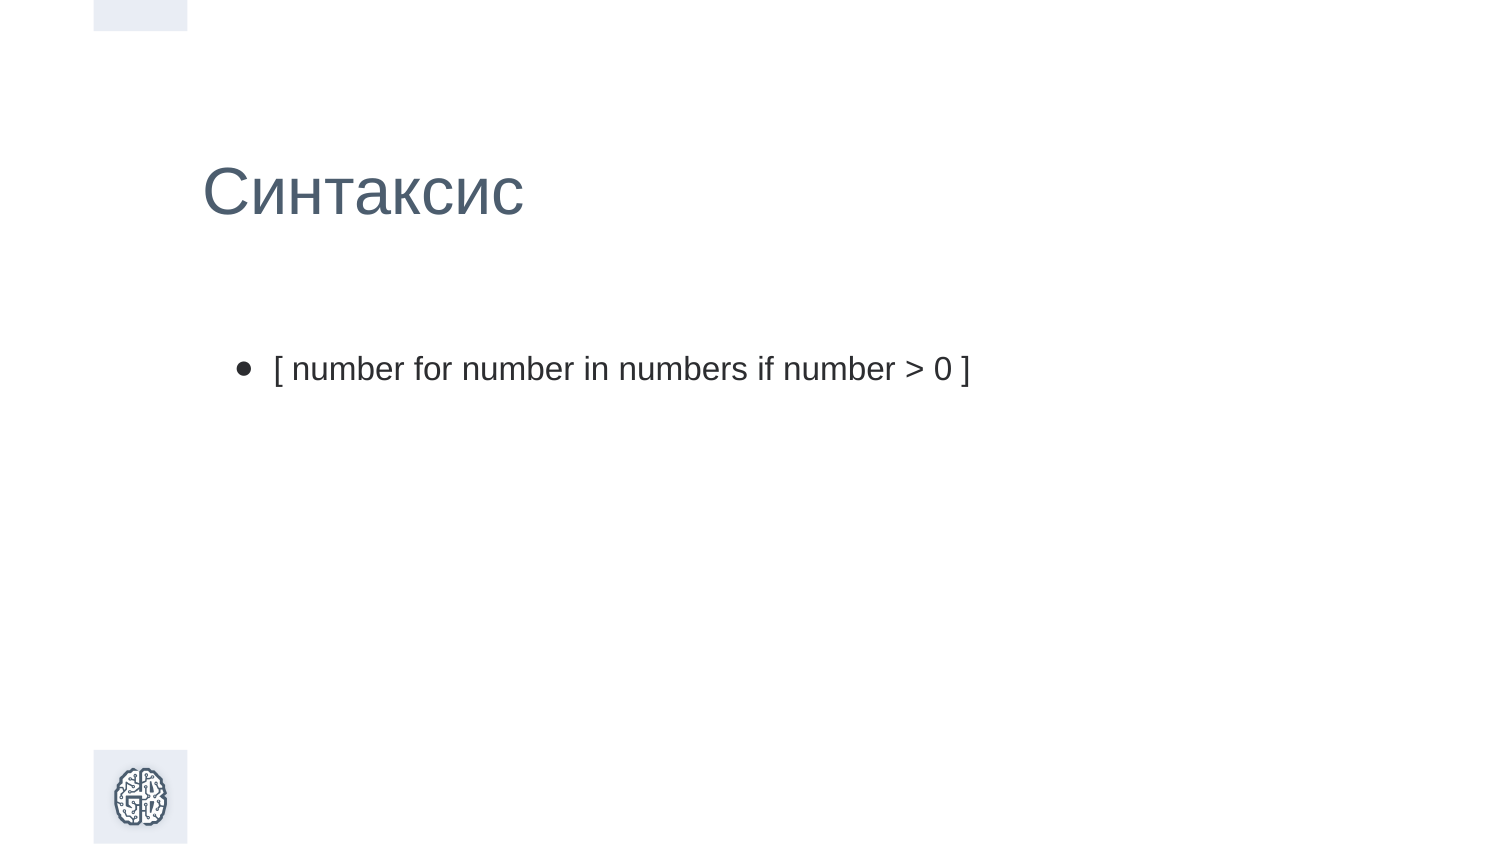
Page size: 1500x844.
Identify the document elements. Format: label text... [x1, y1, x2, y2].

text_box [ number for number in numbers if number > 0 ] [187, 321, 1313, 394]
text_box Синтаксис [187, 93, 1312, 282]
picture [106, 760, 175, 834]
